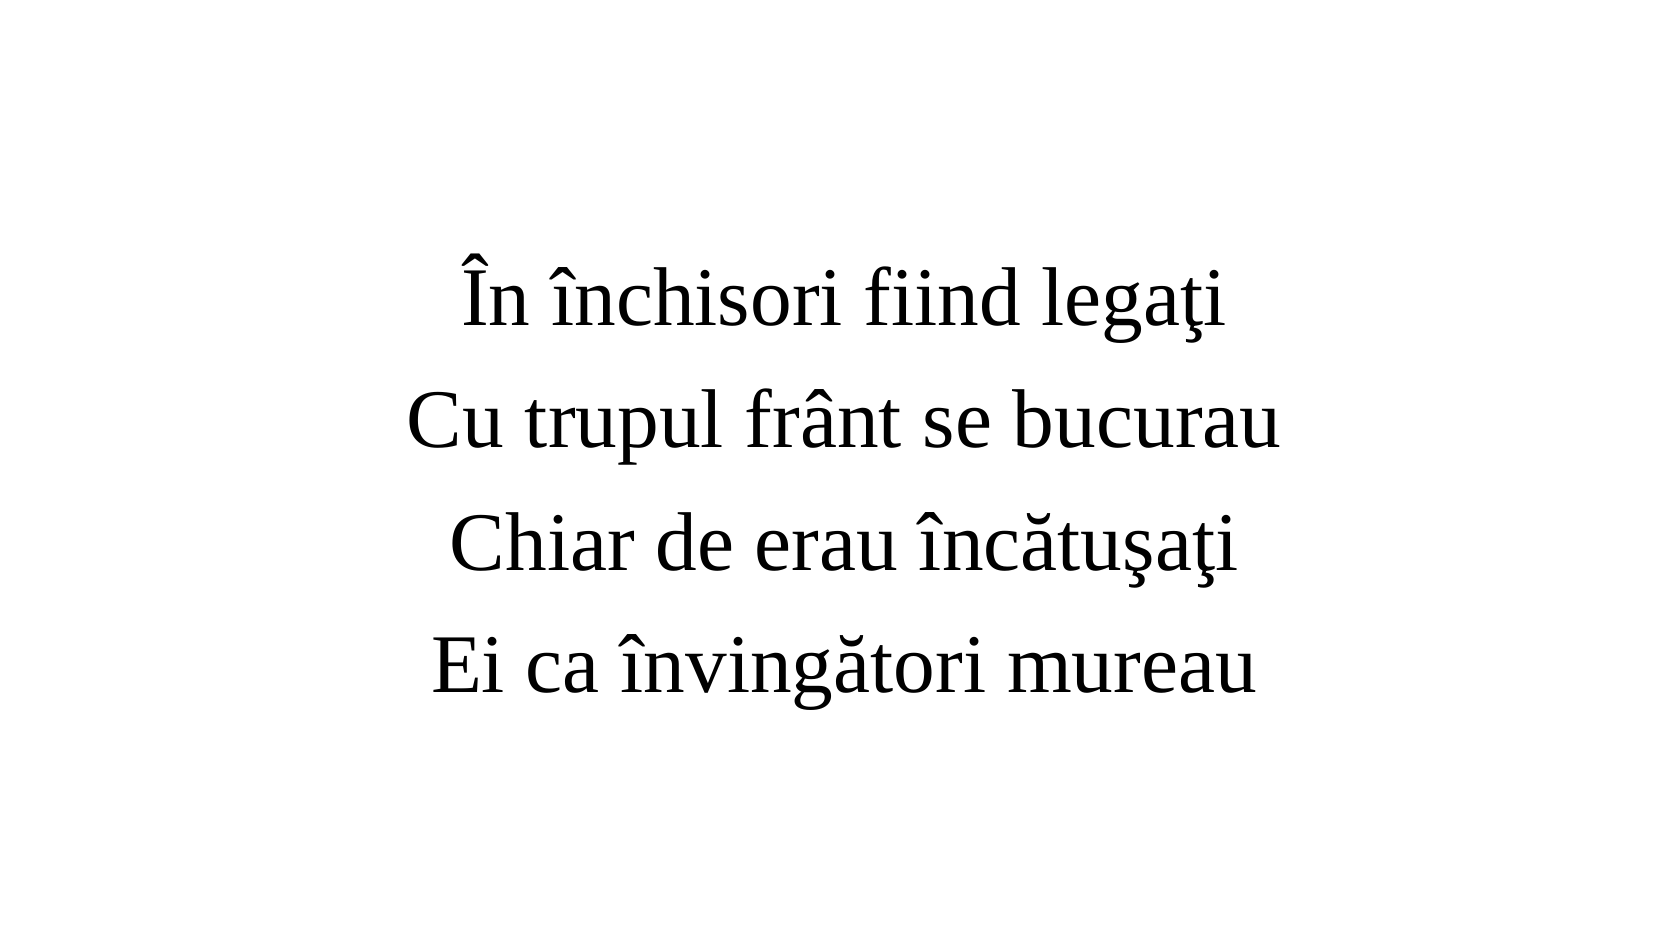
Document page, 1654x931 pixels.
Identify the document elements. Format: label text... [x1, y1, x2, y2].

subtitle În închisori fiind legaţi Cu trupul frânt se bucurau Chiar de erau încătuşaţi Ei ca învingători mureau [153, 242, 1536, 709]
